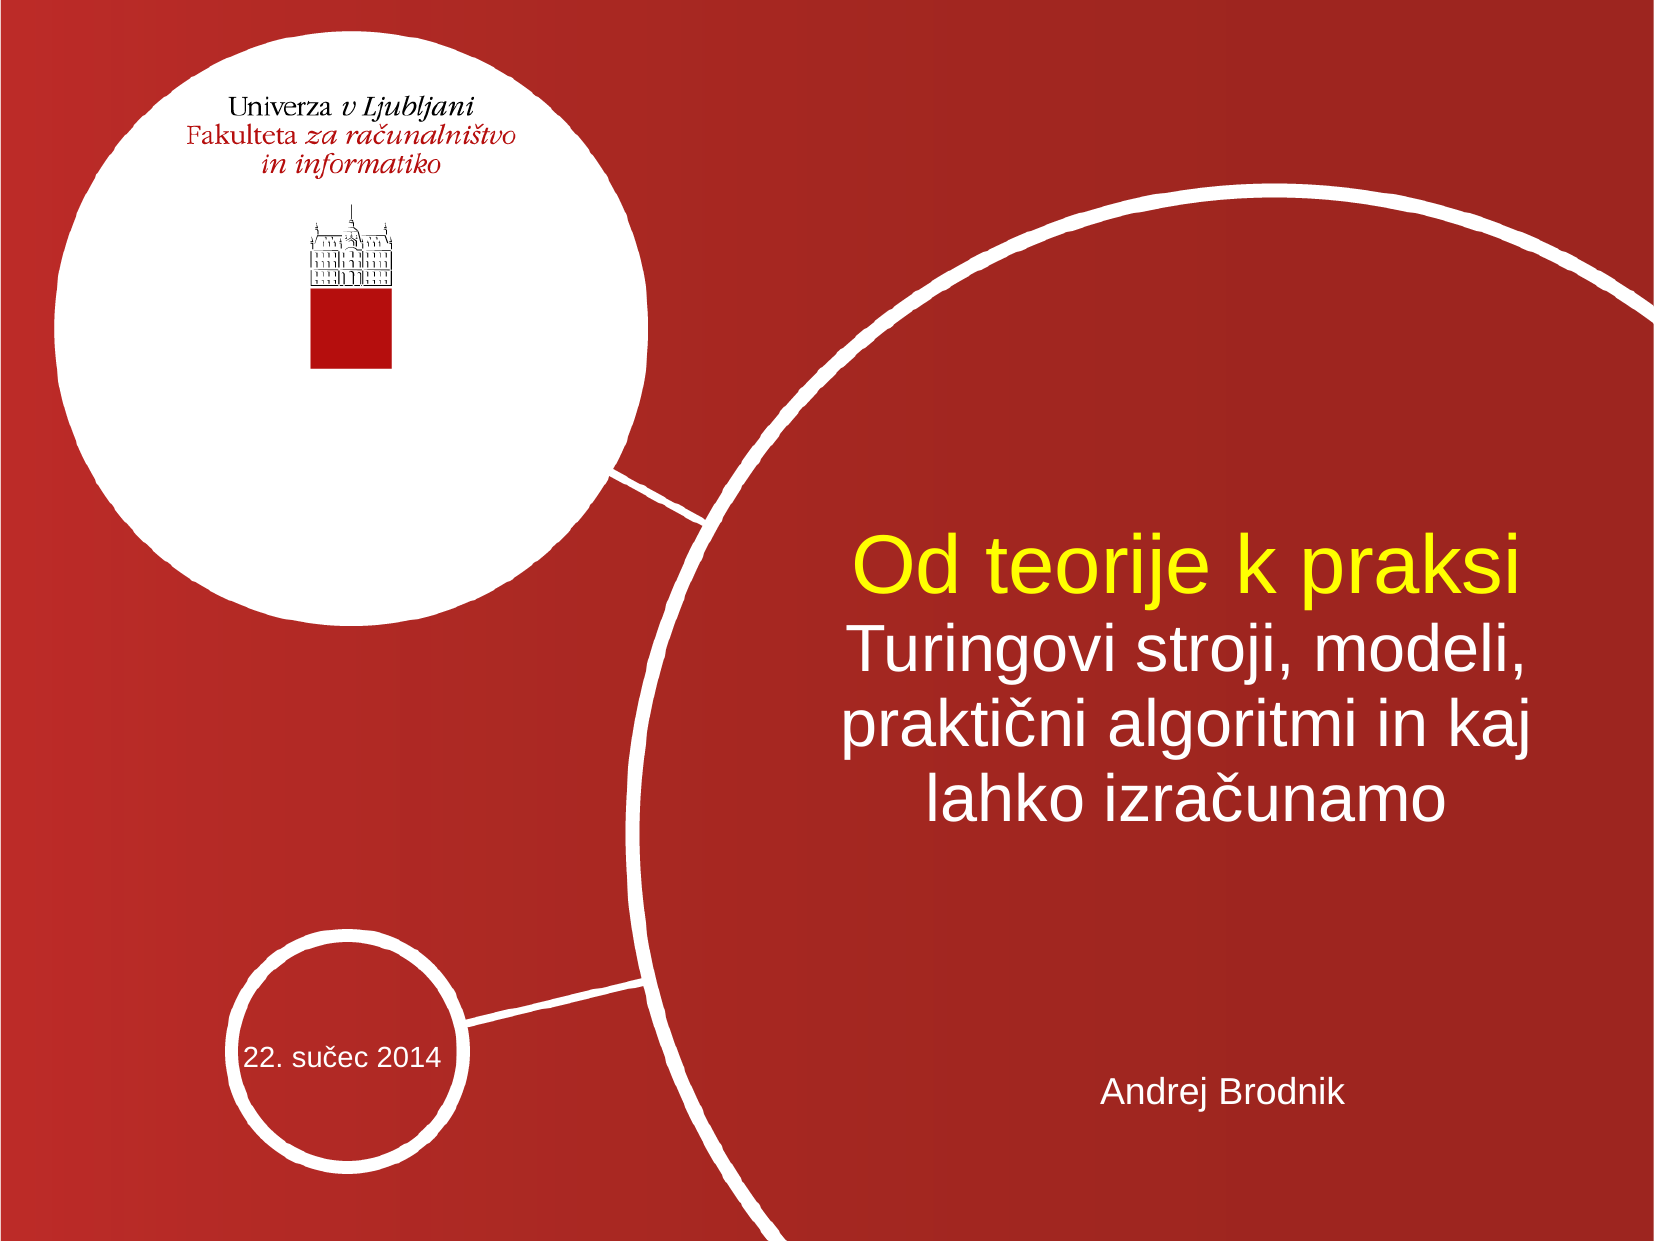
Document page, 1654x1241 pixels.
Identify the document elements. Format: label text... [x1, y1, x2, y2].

text_box Andrej Brodnik [1074, 1062, 1361, 1120]
picture [0, 0, 1654, 1241]
subtitle Od teorije k praksi Turingovi stroji, modeli, praktični algoritmi in kaj lahko izračunamo [803, 437, 1571, 1010]
text_box 22. sučec 2014 [242, 980, 443, 1134]
